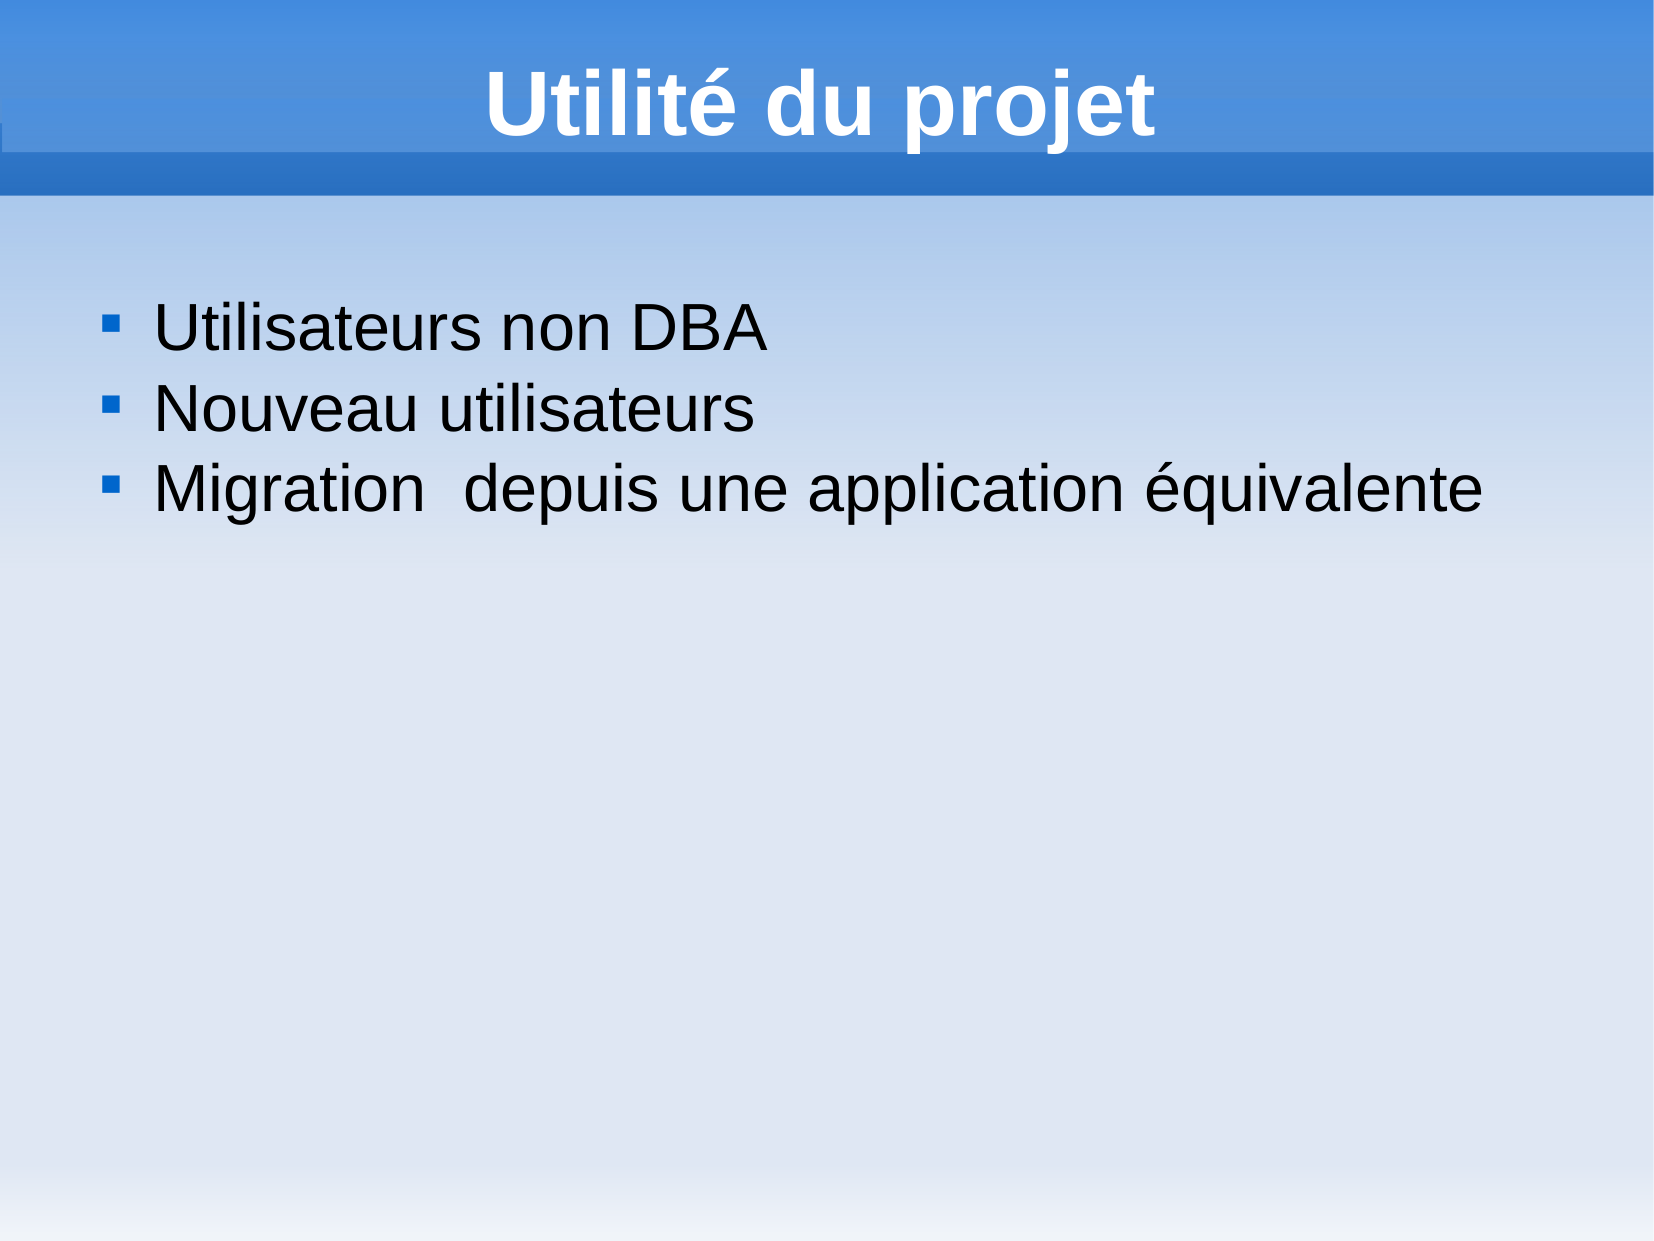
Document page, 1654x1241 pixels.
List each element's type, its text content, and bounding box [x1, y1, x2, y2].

list Utilisateurs non DBA Nouveau utilisateurs Migration depuis une application équivalente [82, 290, 1571, 1094]
picture [0, 0, 1654, 1241]
title Utilité du projet [76, 7, 1565, 200]
